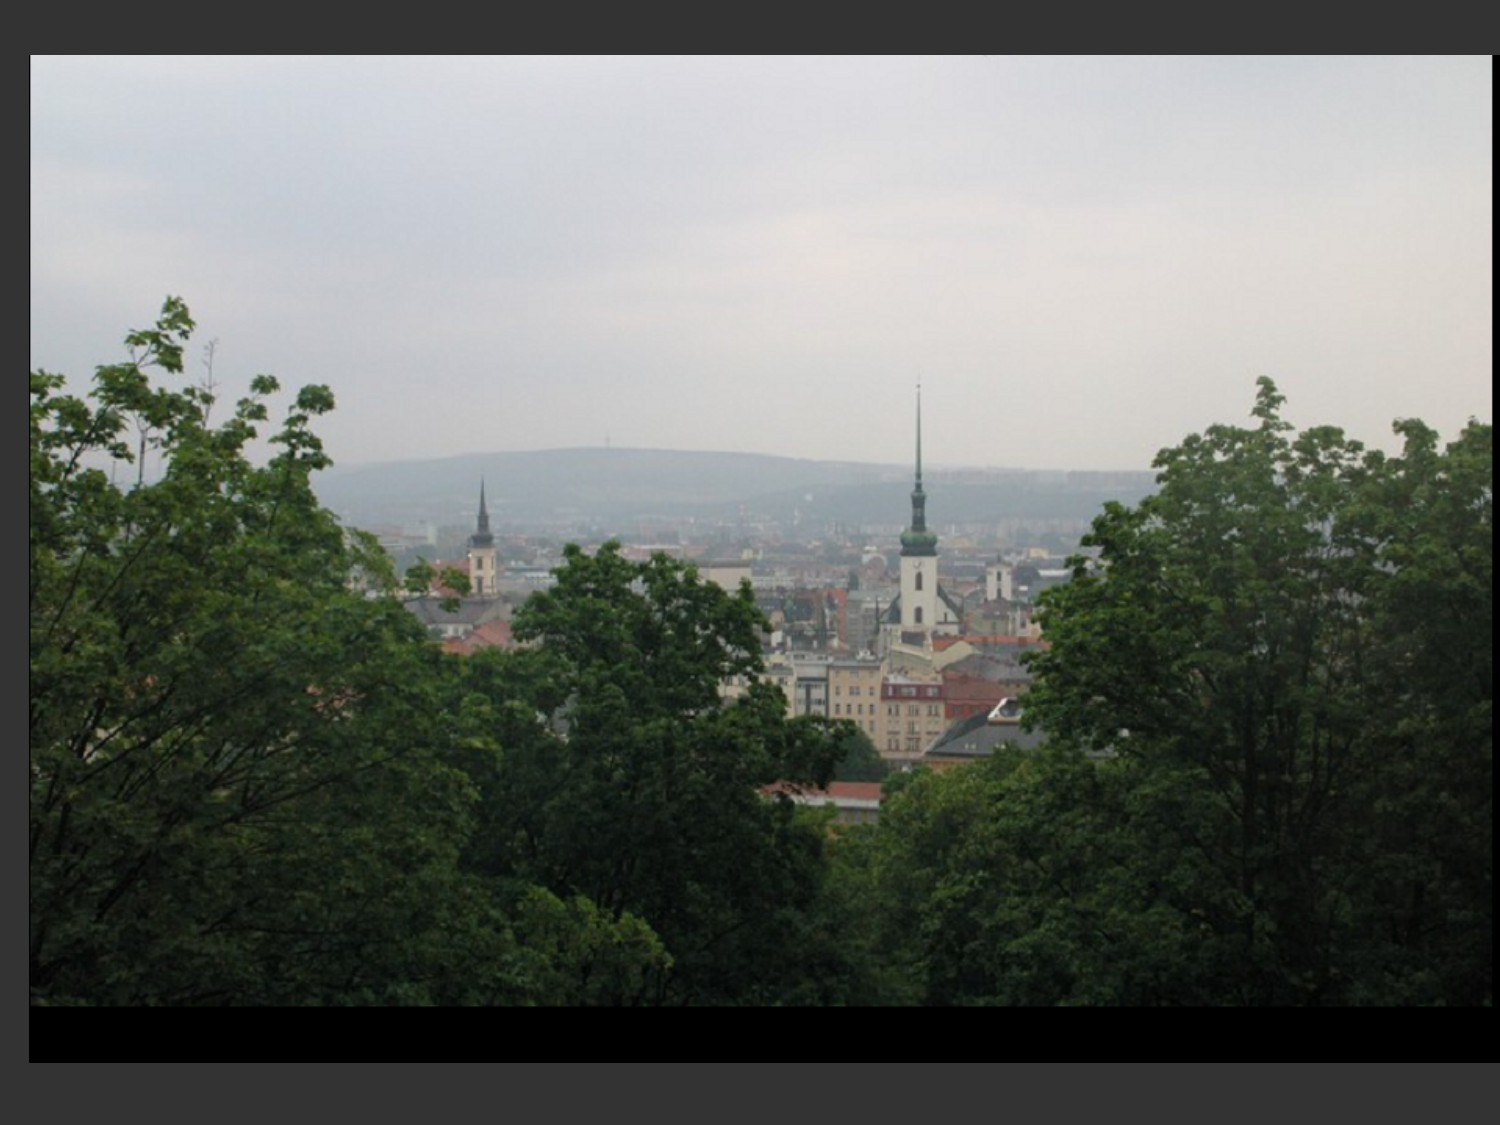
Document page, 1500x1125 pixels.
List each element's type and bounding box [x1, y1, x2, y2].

picture [29, 55, 1500, 1063]
